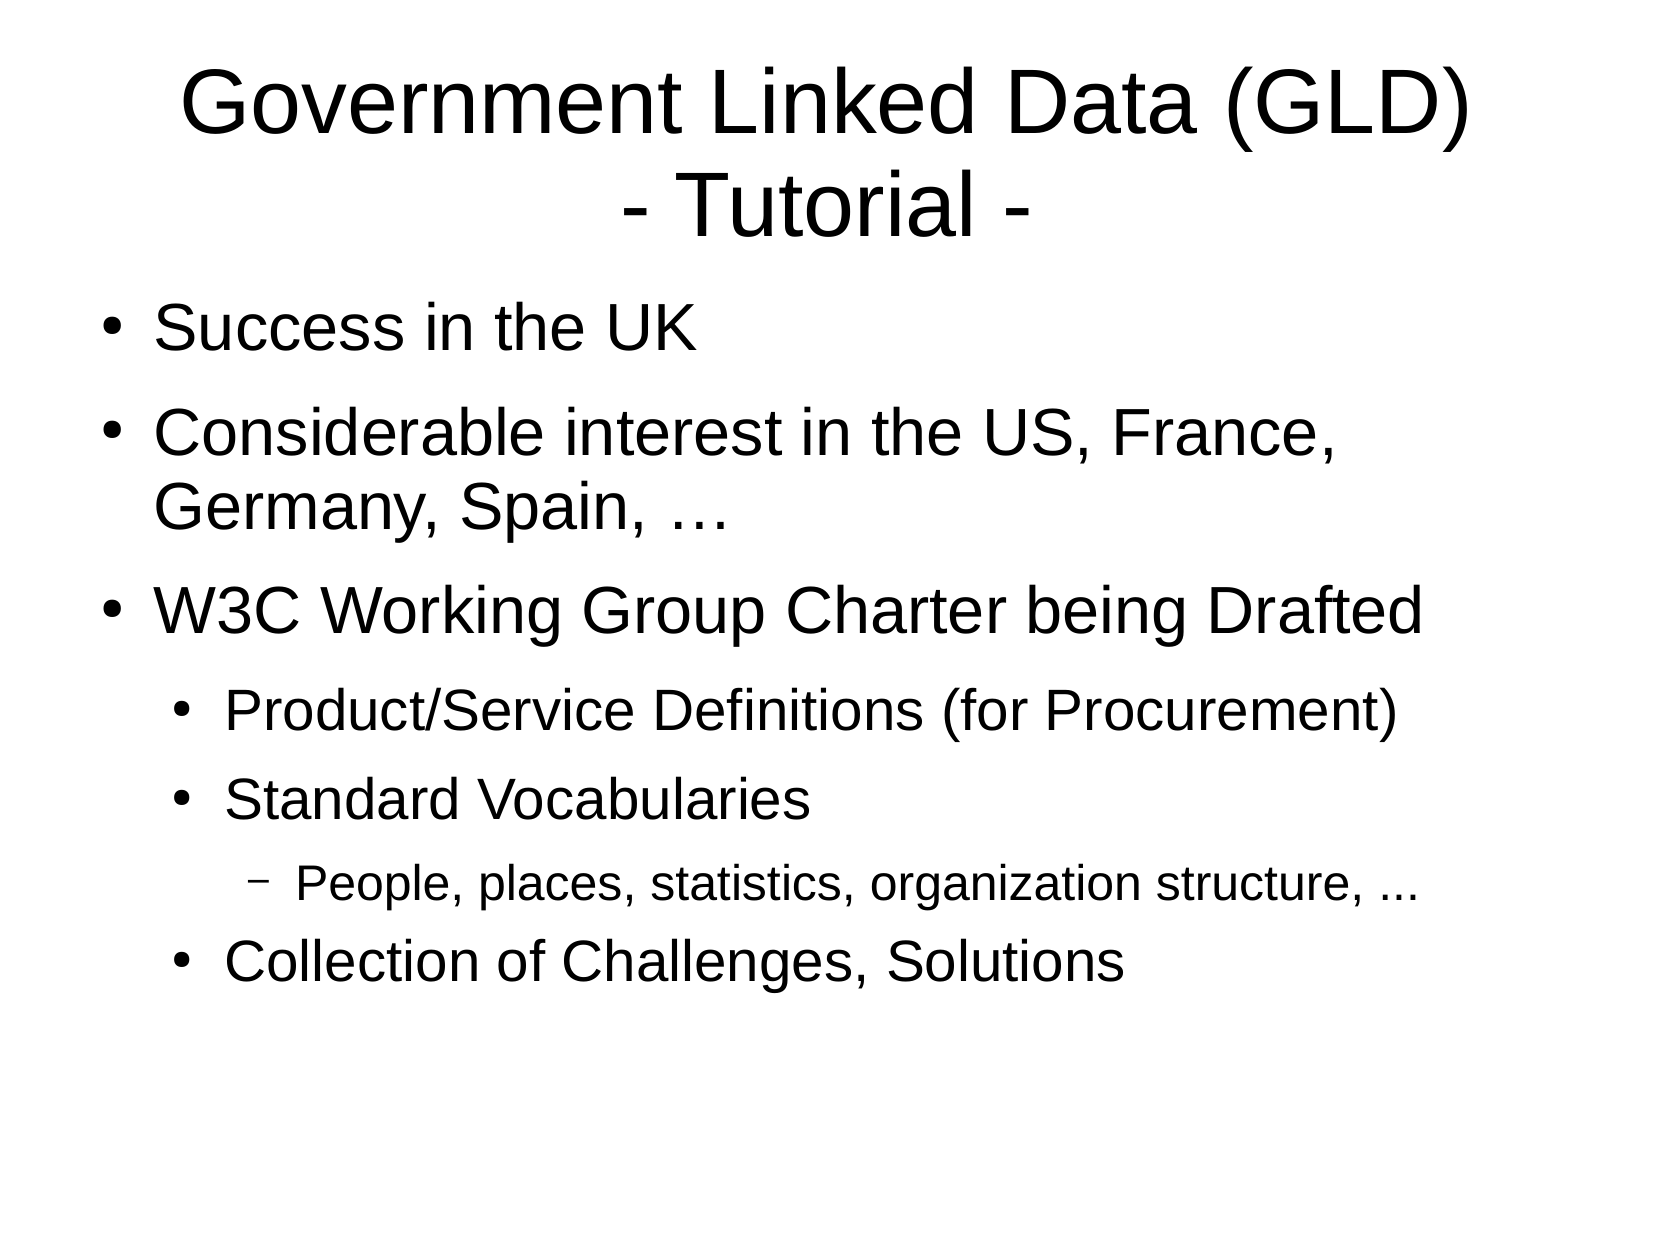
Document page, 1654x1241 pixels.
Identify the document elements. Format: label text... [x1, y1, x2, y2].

title Government Linked Data (GLD) - Tutorial - [82, 50, 1571, 256]
list Success in the UK Considerable interest in the US, France, Germany, Spain, … W3C Working Group Charter being Drafted Product/Service Definitions (for Procurement) Standard Vocabularies People, places, statistics, organization structure, ... Collection of Challenges, Solutions [82, 290, 1571, 1109]
